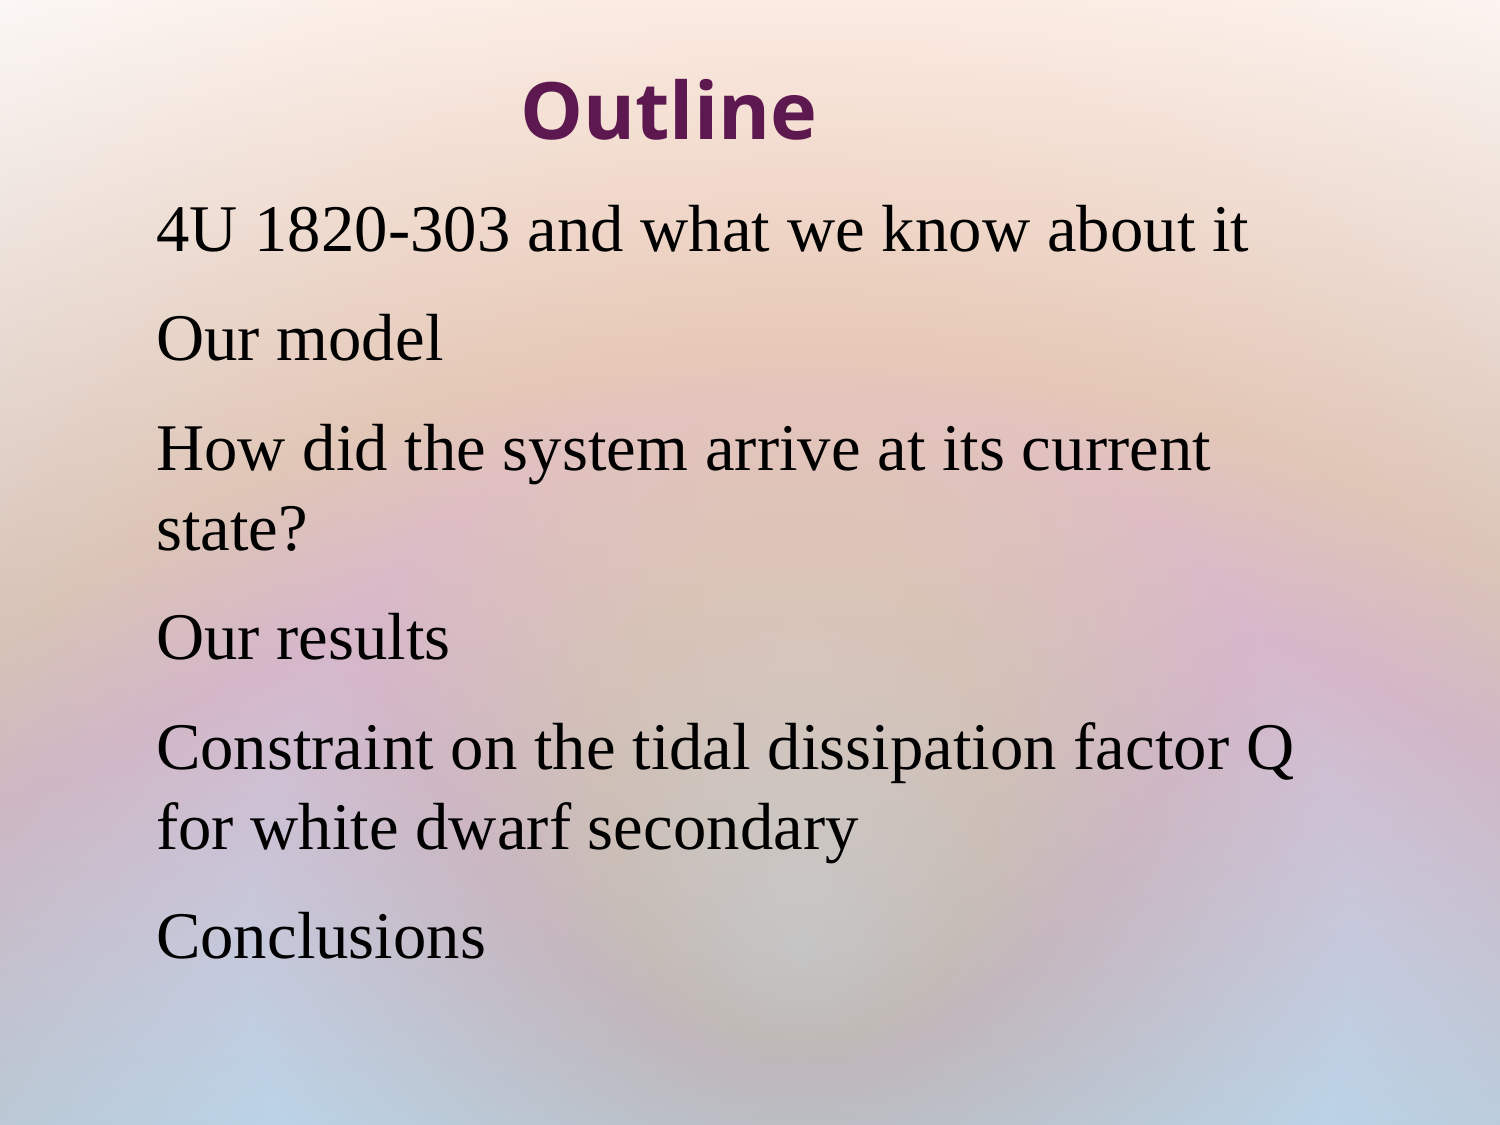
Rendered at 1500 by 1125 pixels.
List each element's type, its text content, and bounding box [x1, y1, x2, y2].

list 4U 1820-303 and what we know about it Our model How did the system arrive at its current state? Our results Constraint on the tidal dissipation factor Q for white dwarf secondary Conclusions [141, 177, 1329, 980]
picture [0, 0, 1500, 1125]
title Outline [75, 52, 1263, 240]
